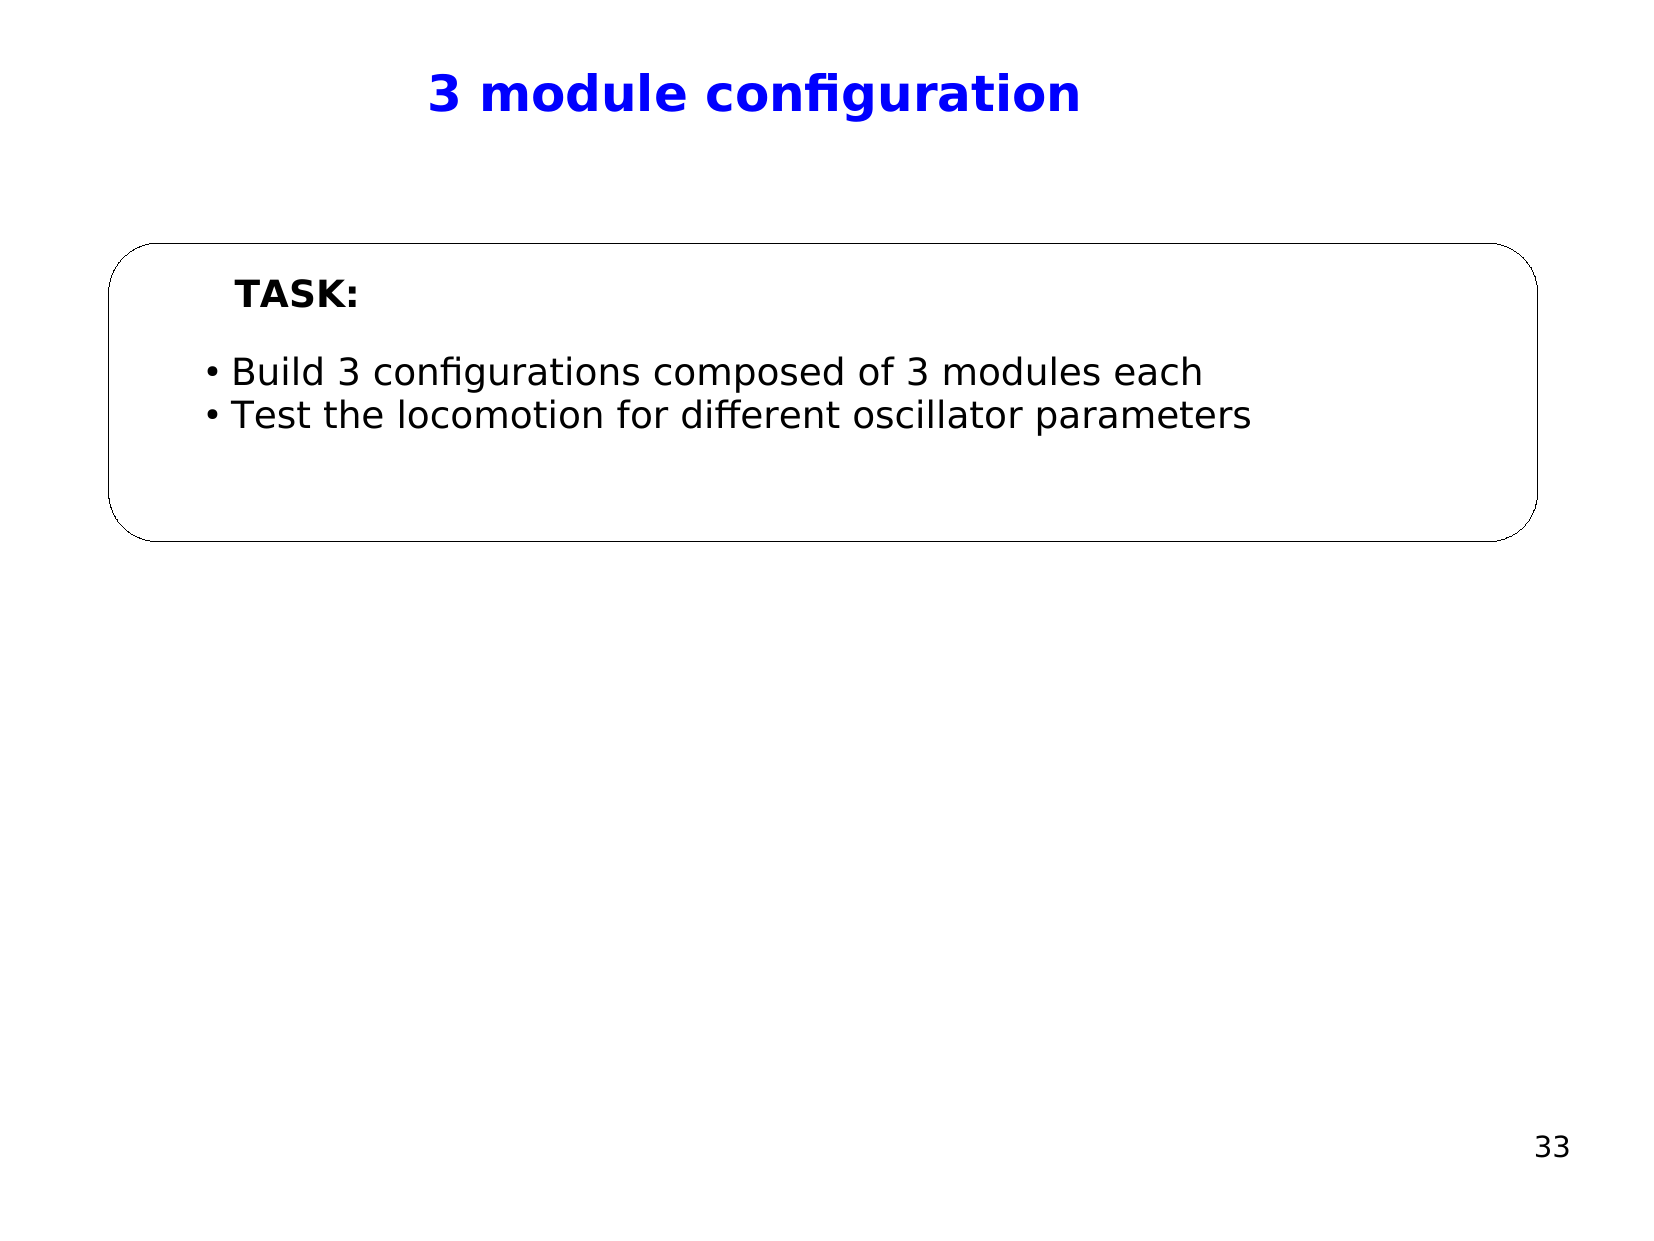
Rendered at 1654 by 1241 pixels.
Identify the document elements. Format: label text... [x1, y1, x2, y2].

text_box Build 3 configurations composed of 3 modules each Test the locomotion for different oscillator parameters [191, 343, 1439, 446]
text_box 3 module configuration [412, 57, 1100, 131]
text_box TASK: [219, 265, 375, 327]
